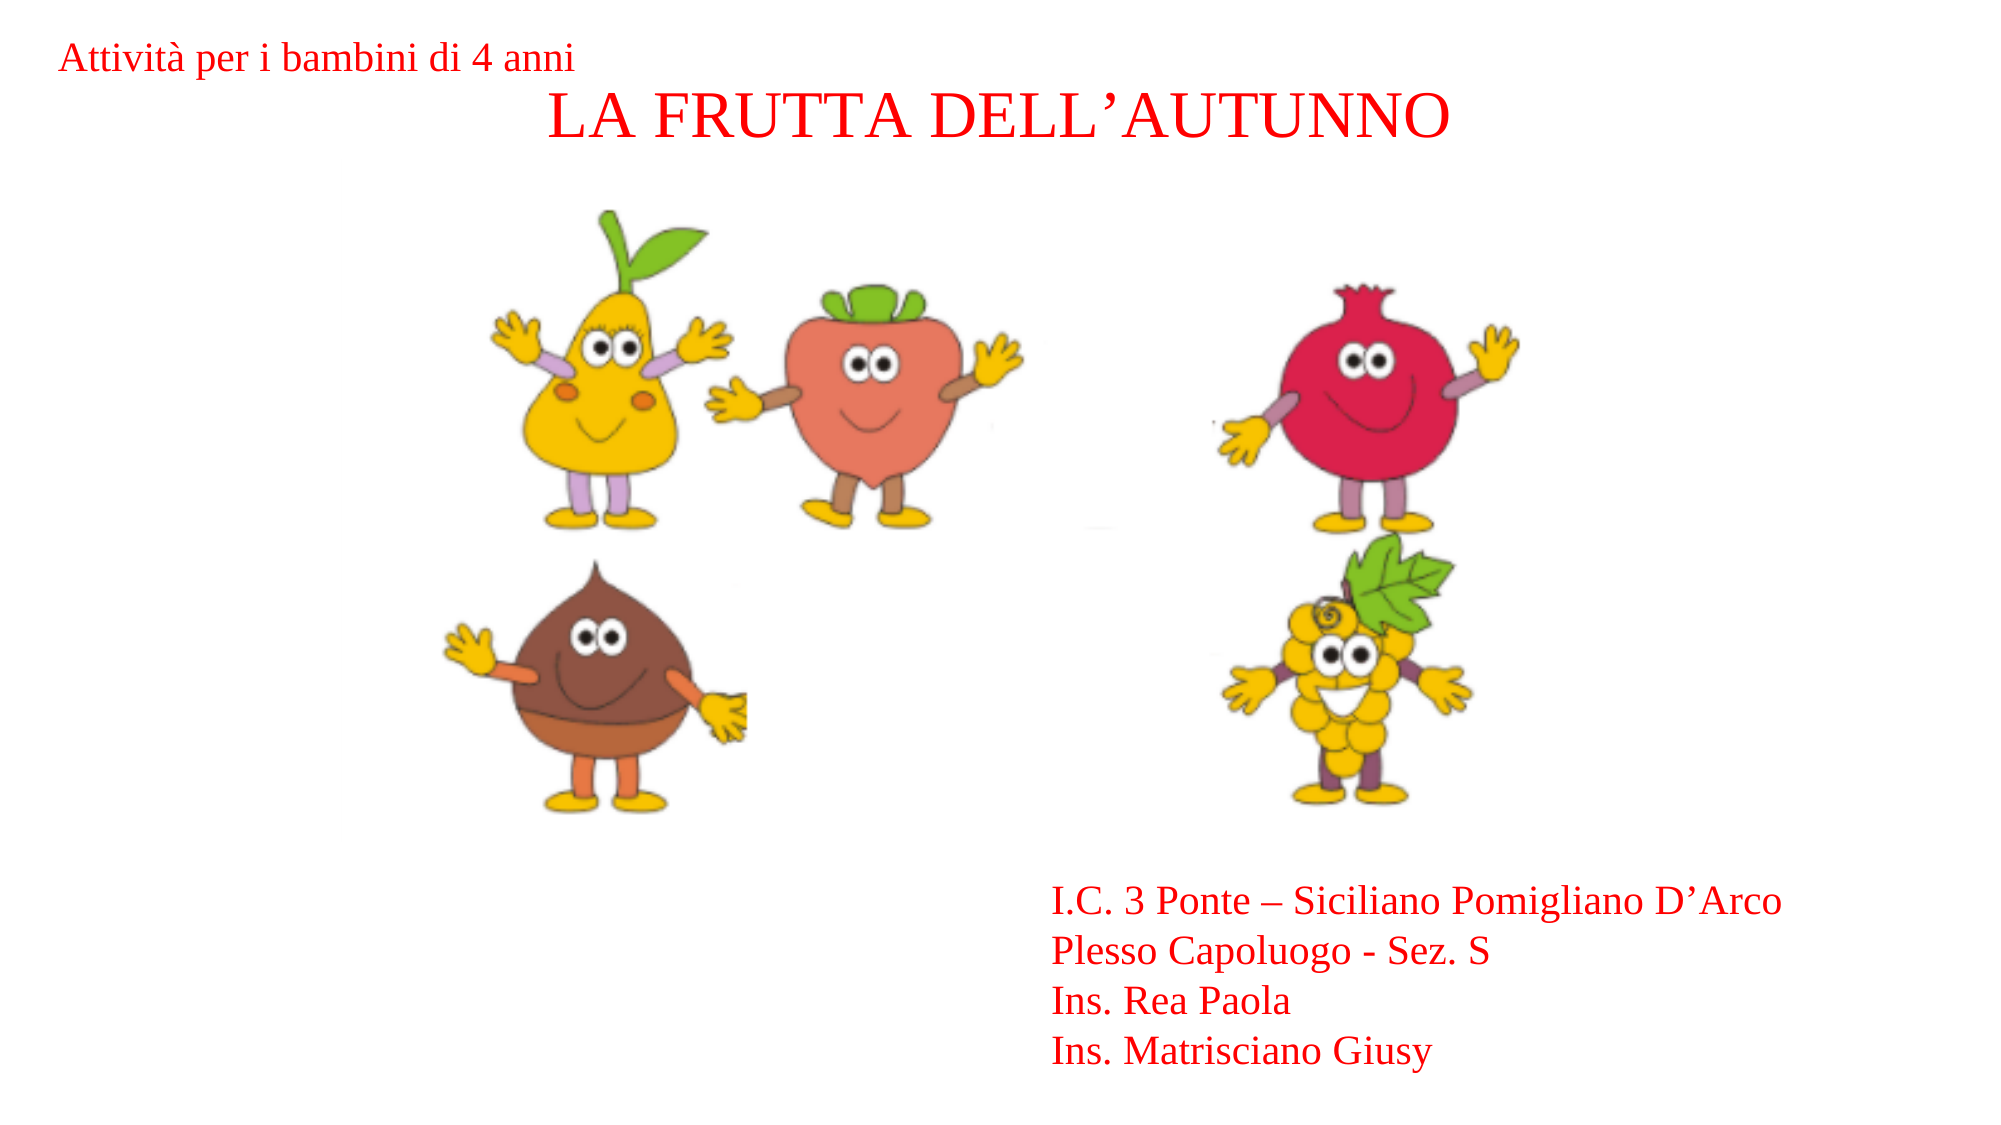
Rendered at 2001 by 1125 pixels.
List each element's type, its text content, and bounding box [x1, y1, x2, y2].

text_box I.C. 3 Ponte – Siciliano Pomigliano D’Arco Plesso Capoluogo - Sez. S Ins. Rea Paola Ins. Matrisciano Giusy [1036, 865, 2000, 1125]
text_box LA FRUTTA DELL’AUTUNNO [213, 63, 1787, 160]
text_box Attività per i bambini di 4 anni [42, 22, 783, 89]
picture [340, 159, 1646, 842]
